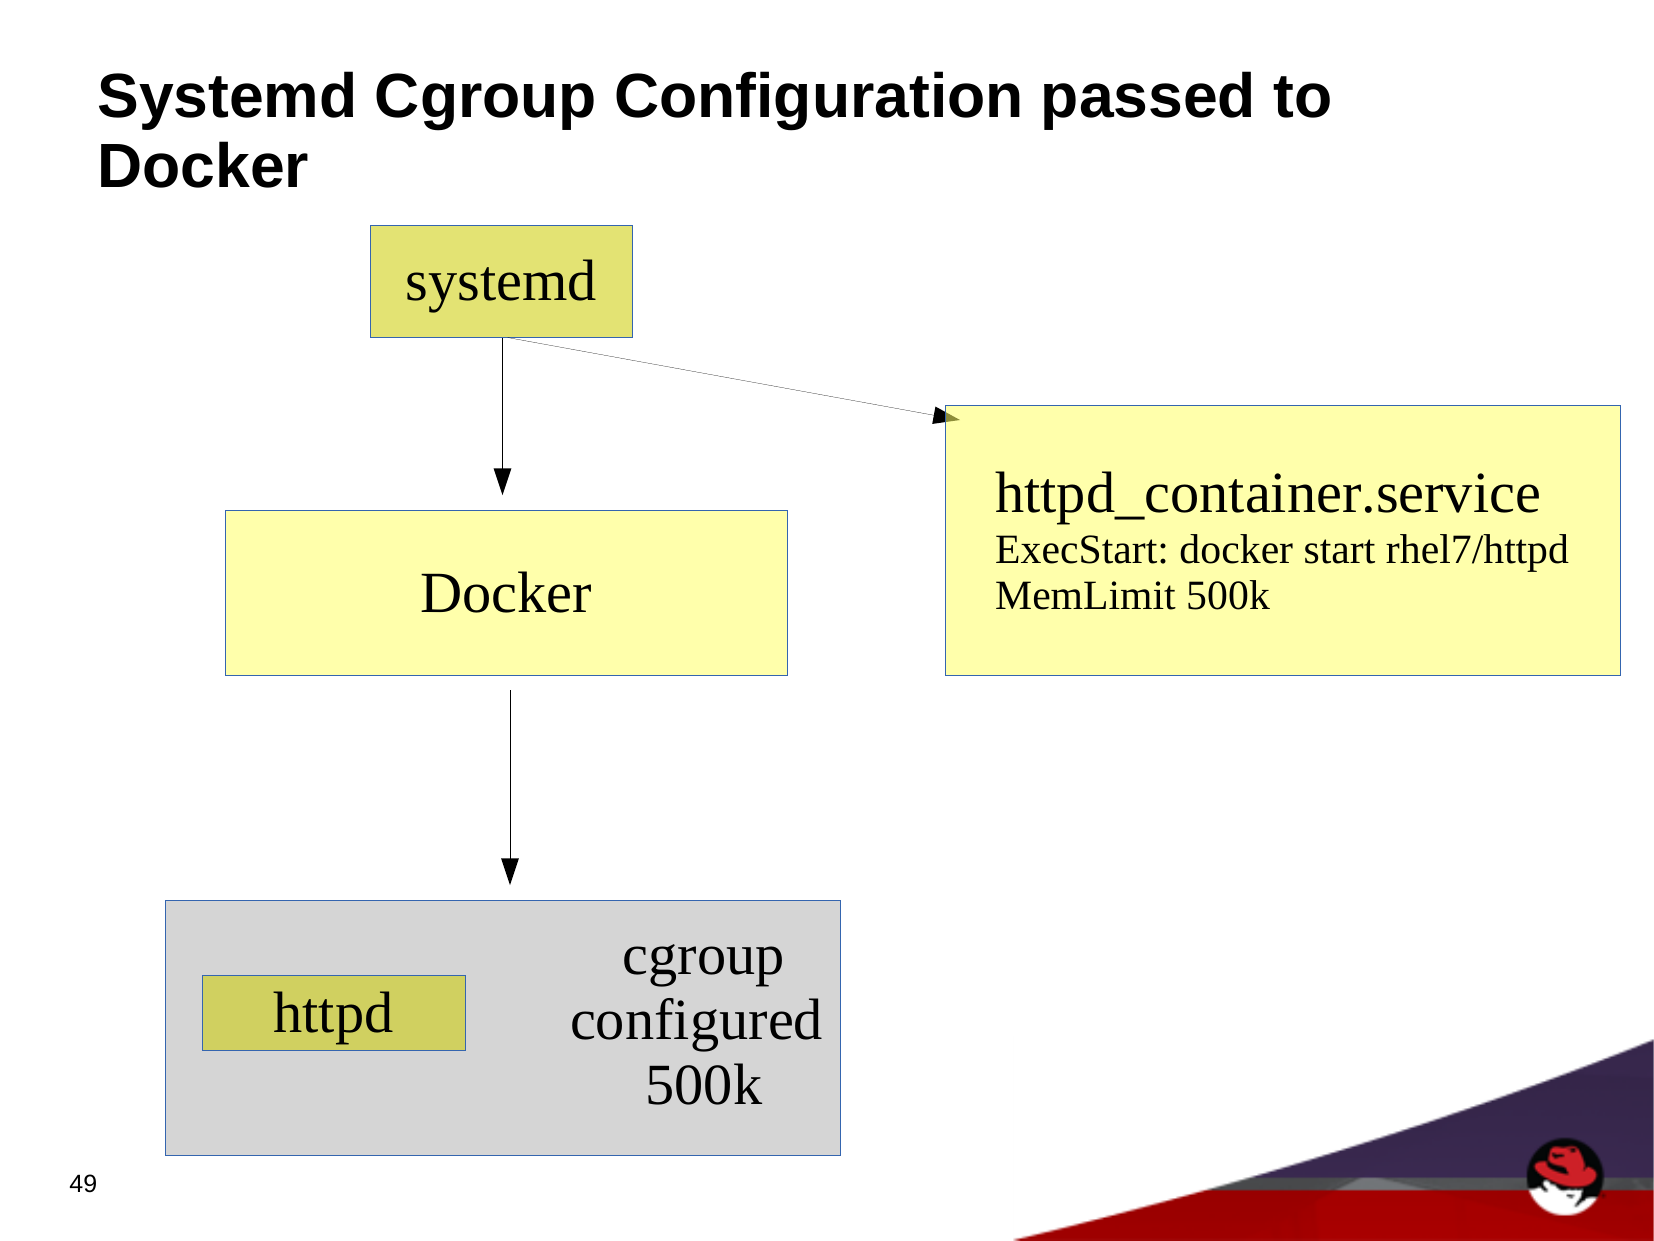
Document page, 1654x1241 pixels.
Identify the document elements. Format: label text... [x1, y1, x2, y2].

text_box Docker [225, 510, 788, 676]
text_box cgroup configured 500k [525, 914, 883, 1130]
text_box Systemd Cgroup Configuration passed to Docker [82, 30, 1571, 233]
text_box systemd [370, 225, 633, 338]
text_box httpd_container.service ExecStart: docker start rhel7/httpd MemLimit 500k [945, 405, 1621, 676]
text_box httpd [202, 975, 466, 1051]
text_box [165, 900, 841, 1156]
picture [1012, 1036, 1654, 1241]
